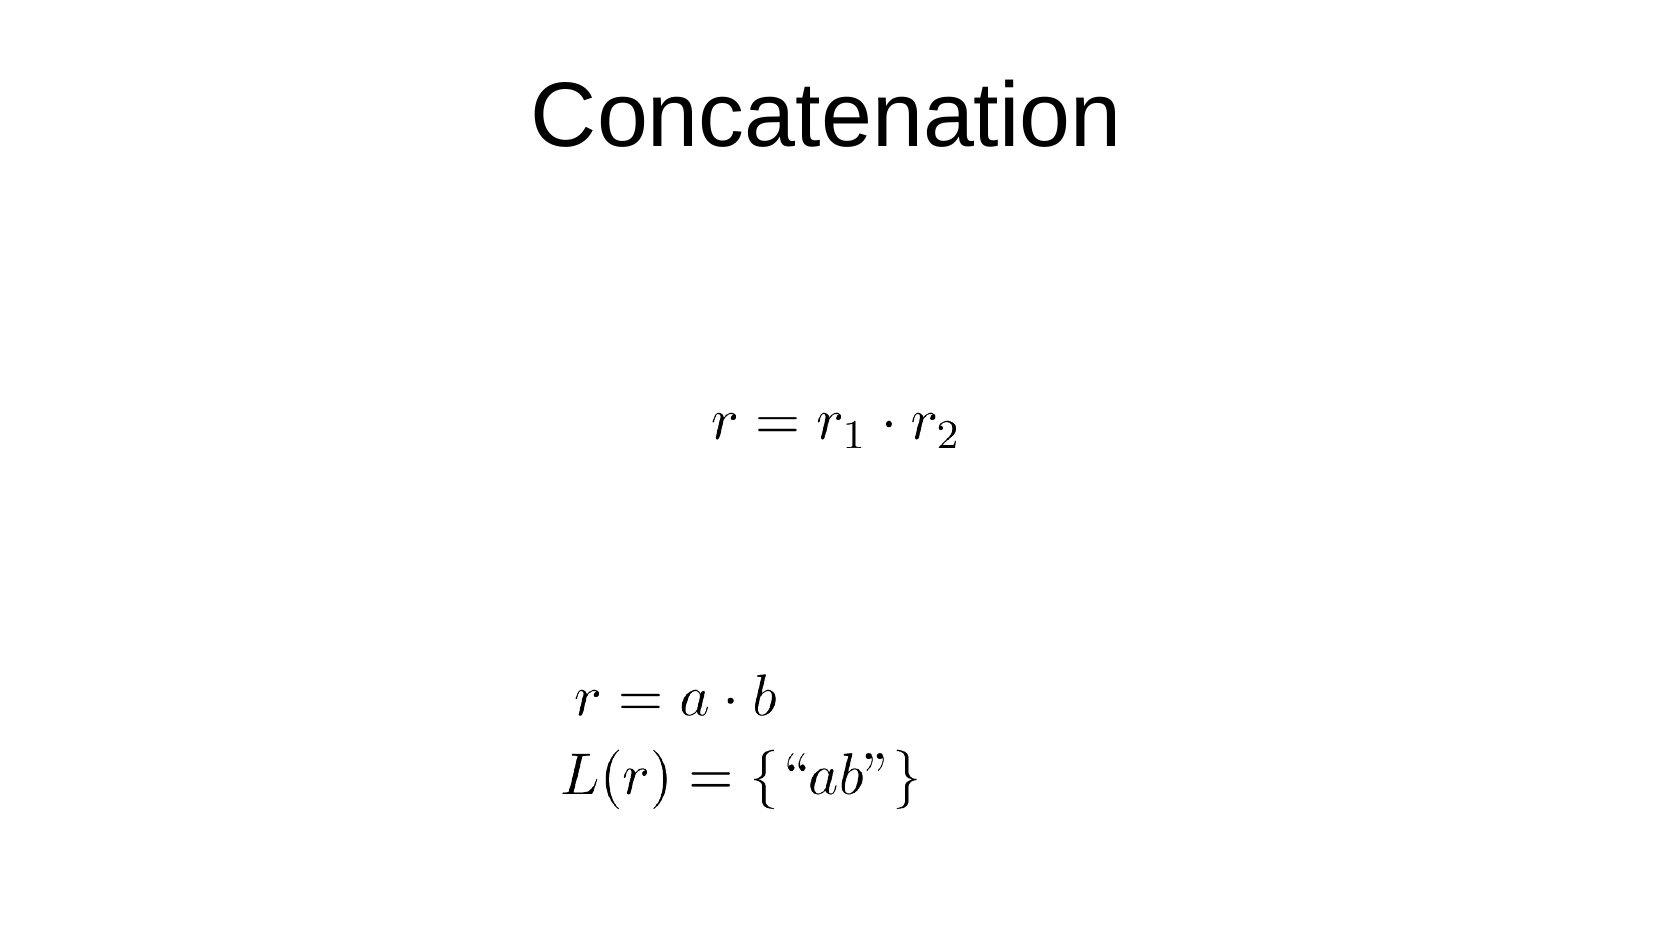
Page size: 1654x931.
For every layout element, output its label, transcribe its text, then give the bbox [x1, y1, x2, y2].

picture [575, 674, 776, 716]
picture [712, 412, 956, 448]
picture [562, 749, 917, 809]
title Concatenation [82, 37, 1571, 193]
